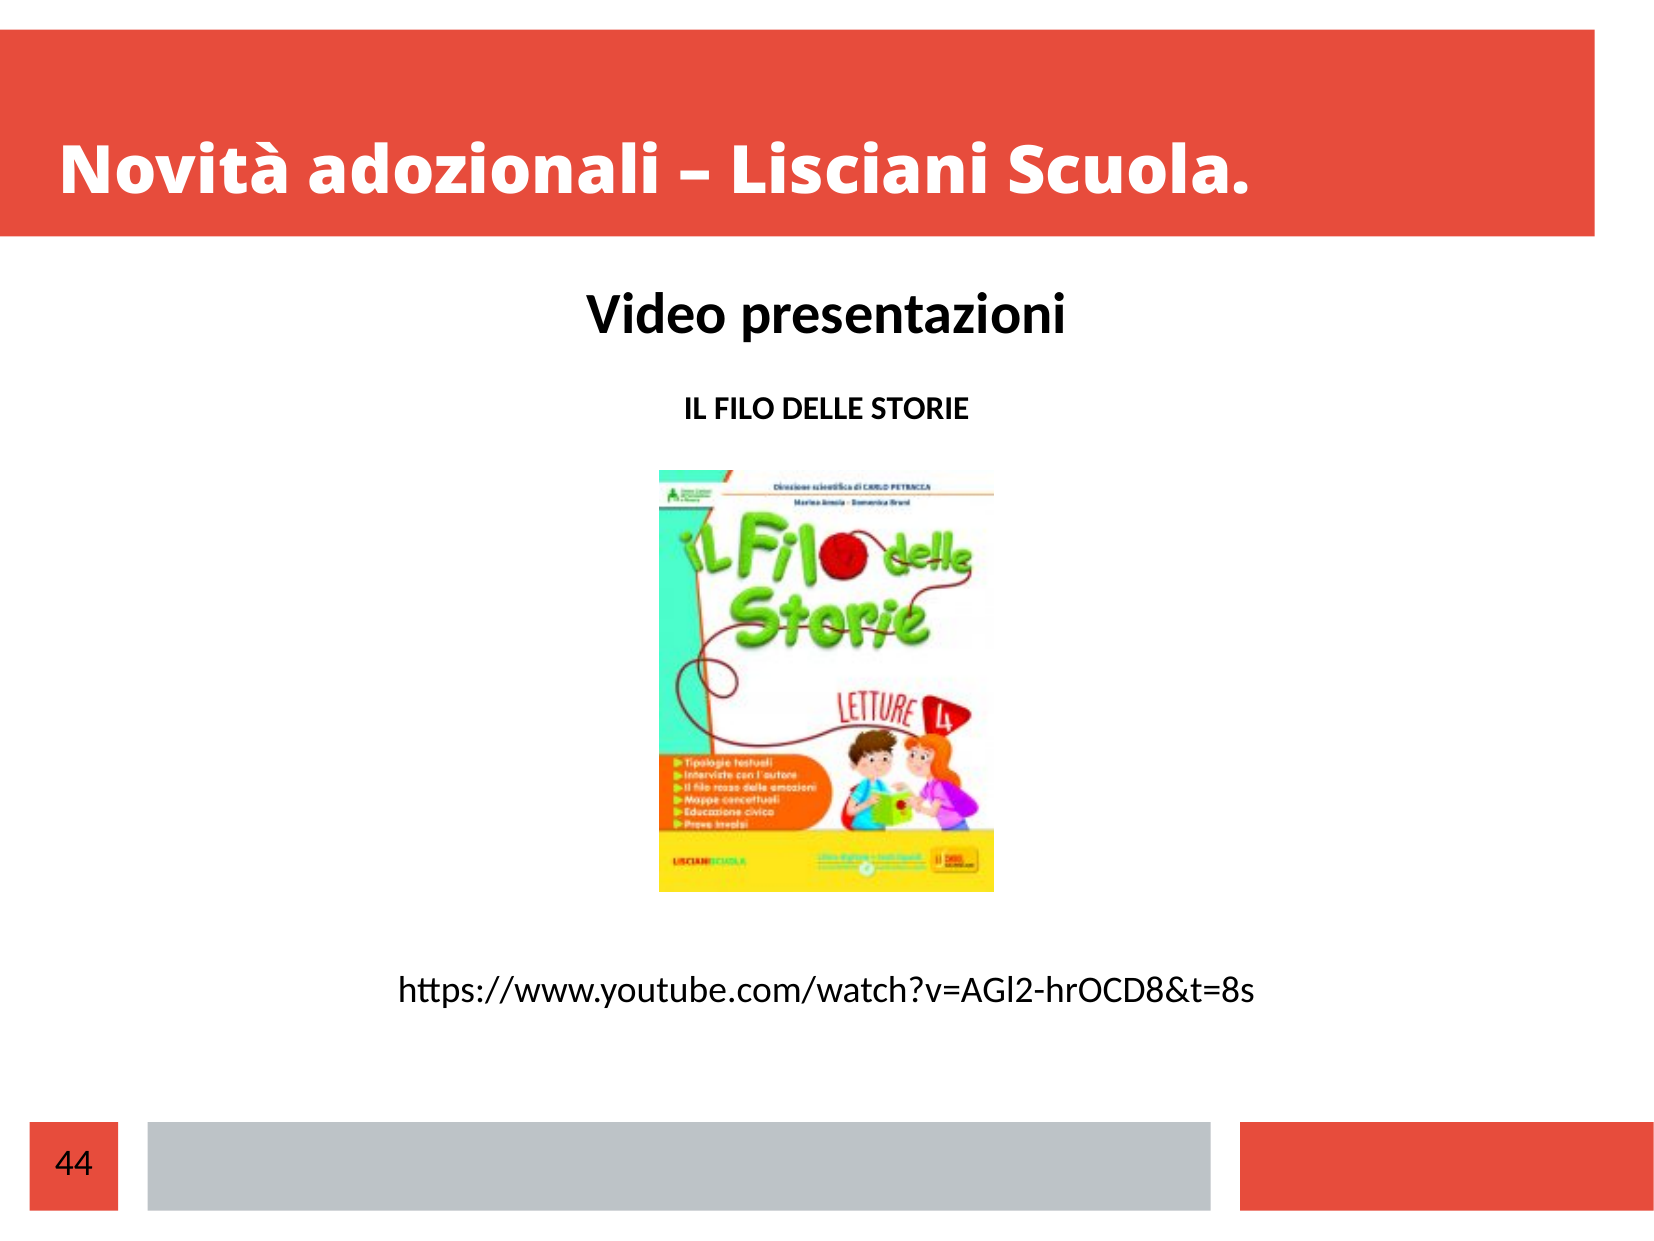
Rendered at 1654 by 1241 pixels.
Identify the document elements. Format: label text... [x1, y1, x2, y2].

text_box IL FILO DELLE STORIE [550, 378, 1103, 434]
text_box https://www.youtube.com/watch?v=AGl2-hrOCD8&t=8s [322, 957, 1332, 1019]
title Novità adozionali – Lisciani Scuola. [59, 59, 1595, 207]
picture [659, 470, 994, 892]
text_box <numero> [29, 1122, 119, 1211]
text_box Video presentazioni [118, 282, 1536, 586]
